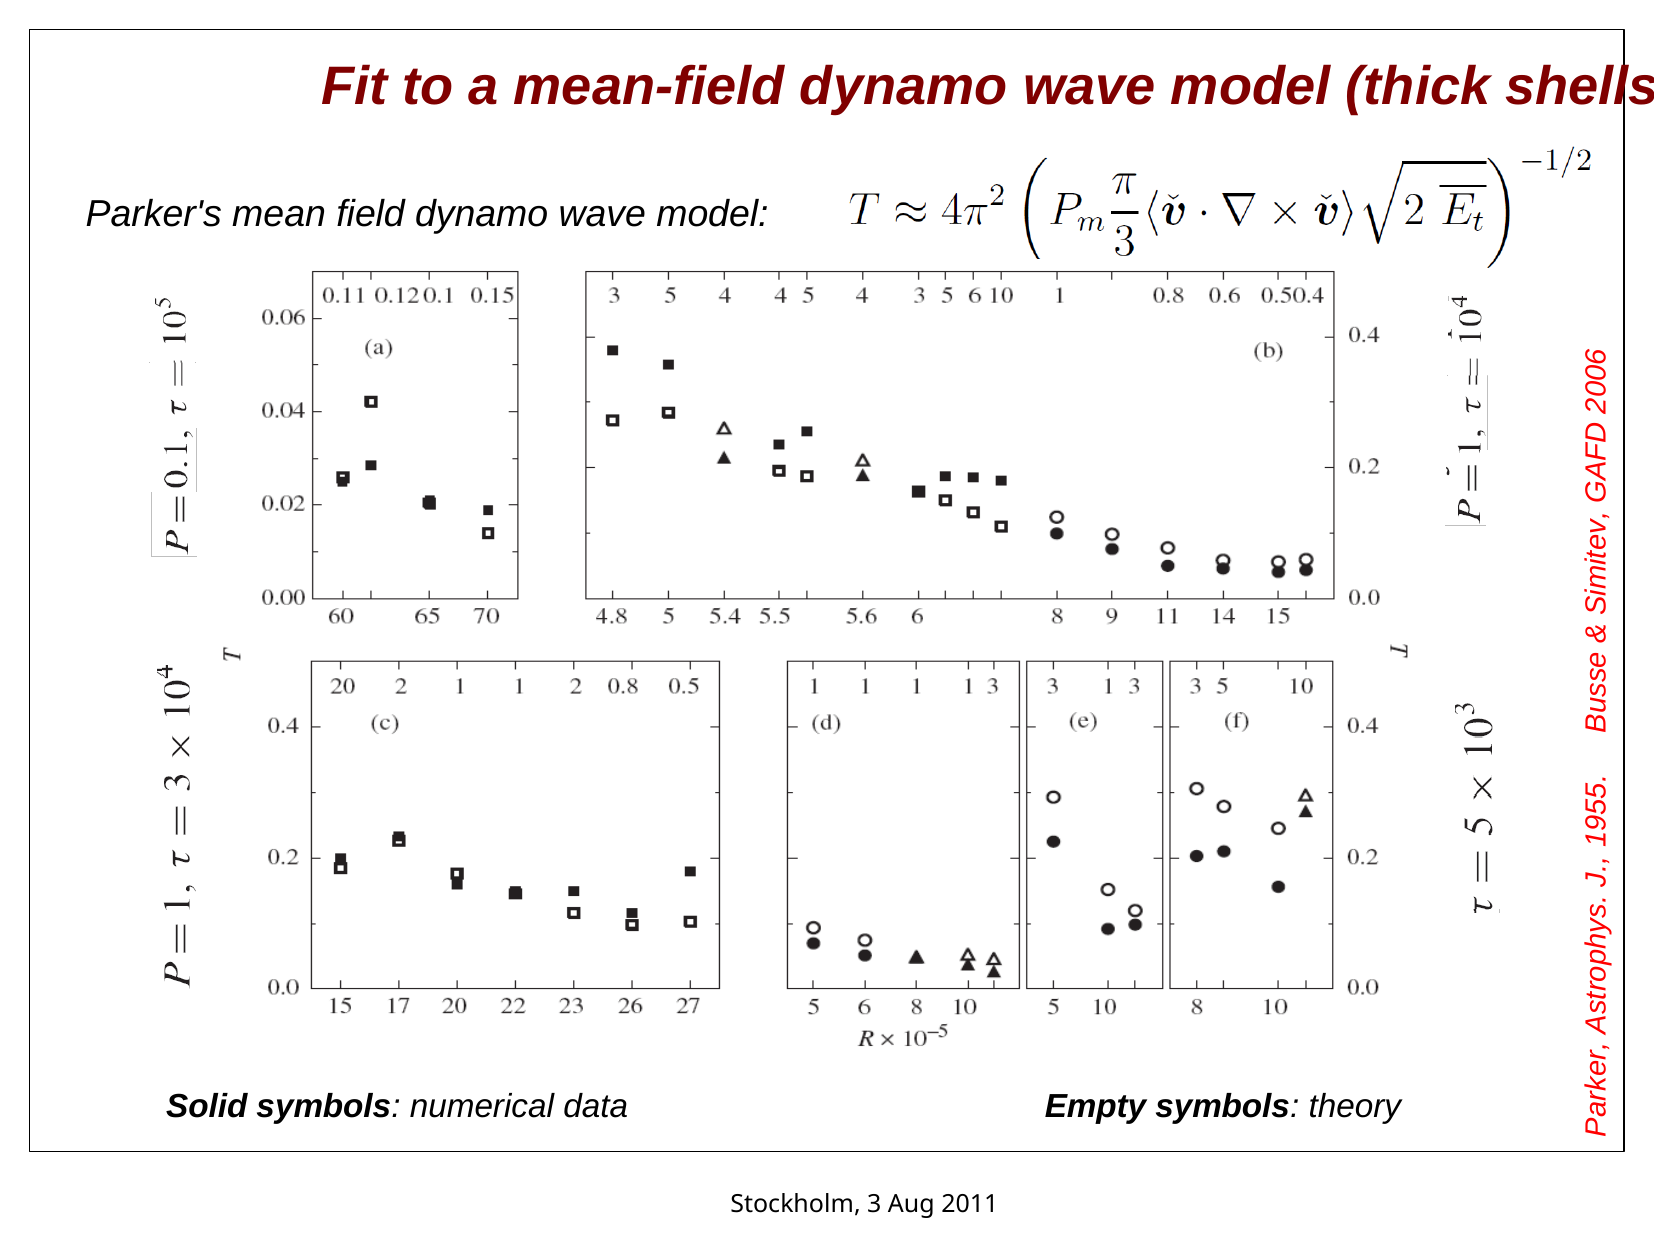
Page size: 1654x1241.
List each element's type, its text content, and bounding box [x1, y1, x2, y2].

picture [148, 294, 197, 557]
text_box Stockholm, 3 Aug 2011 [715, 1172, 939, 1226]
picture [156, 653, 198, 1001]
text_box Fit to a mean-field dynamo wave model (thick shells) [306, 45, 1347, 121]
picture [1454, 698, 1500, 913]
picture [215, 141, 1594, 1057]
text_box Parker, Astrophys. J., 1955. Busse & Simitev, GAFD 2006 [1570, 324, 1619, 1152]
text_box Parker's mean field dynamo wave model: [70, 183, 784, 241]
picture [1445, 296, 1488, 526]
text_box Solid symbols: numerical data Empty symbols: theory [151, 1080, 1416, 1133]
